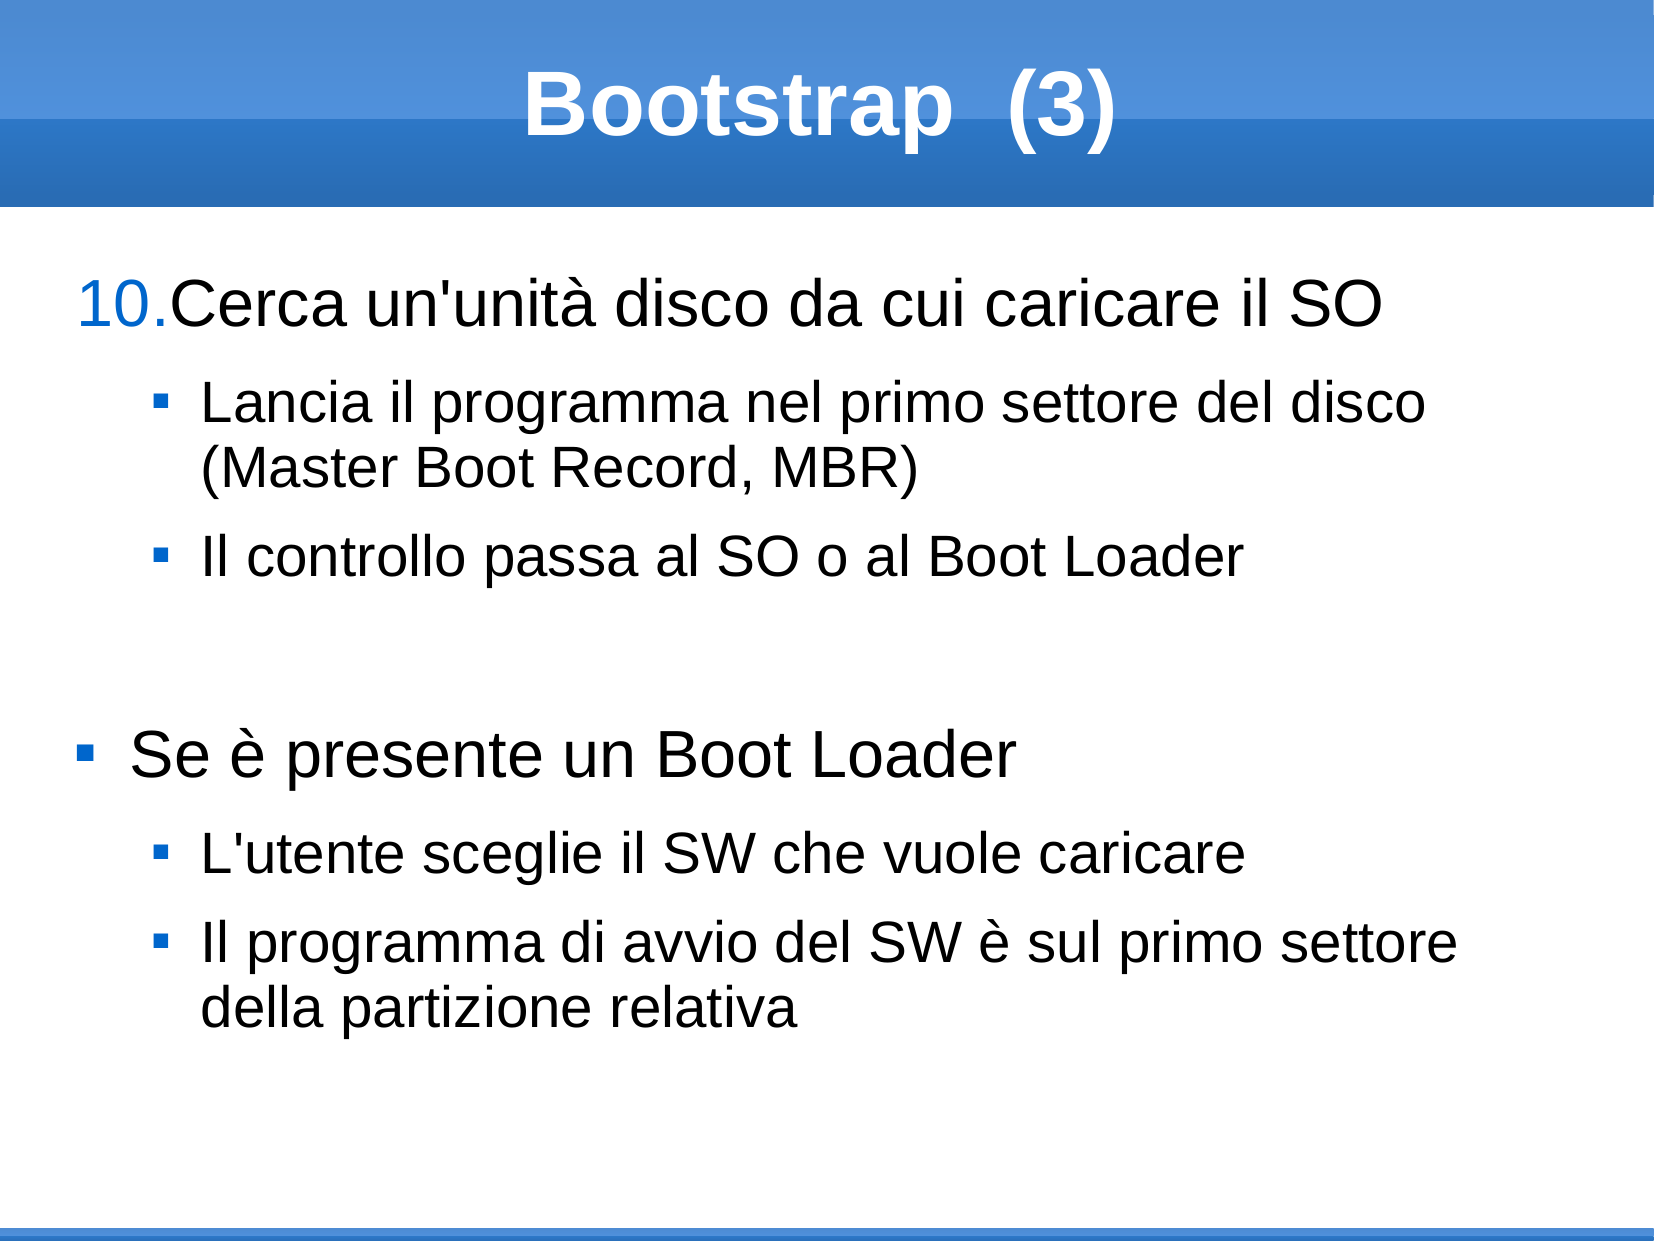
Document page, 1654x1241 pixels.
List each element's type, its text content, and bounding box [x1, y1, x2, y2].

list Cerca un'unità disco da cui caricare il SO Lancia il programma nel primo settore del disco (Master Boot Record, MBR) Il controllo passa al SO o al Boot Loader Se è presente un Boot Loader L'utente sceglie il SW che vuole caricare Il programma di avvio del SW è sul primo settore della partizione relativa [59, 265, 1595, 1211]
title Bootstrap (3) [76, 0, 1565, 208]
